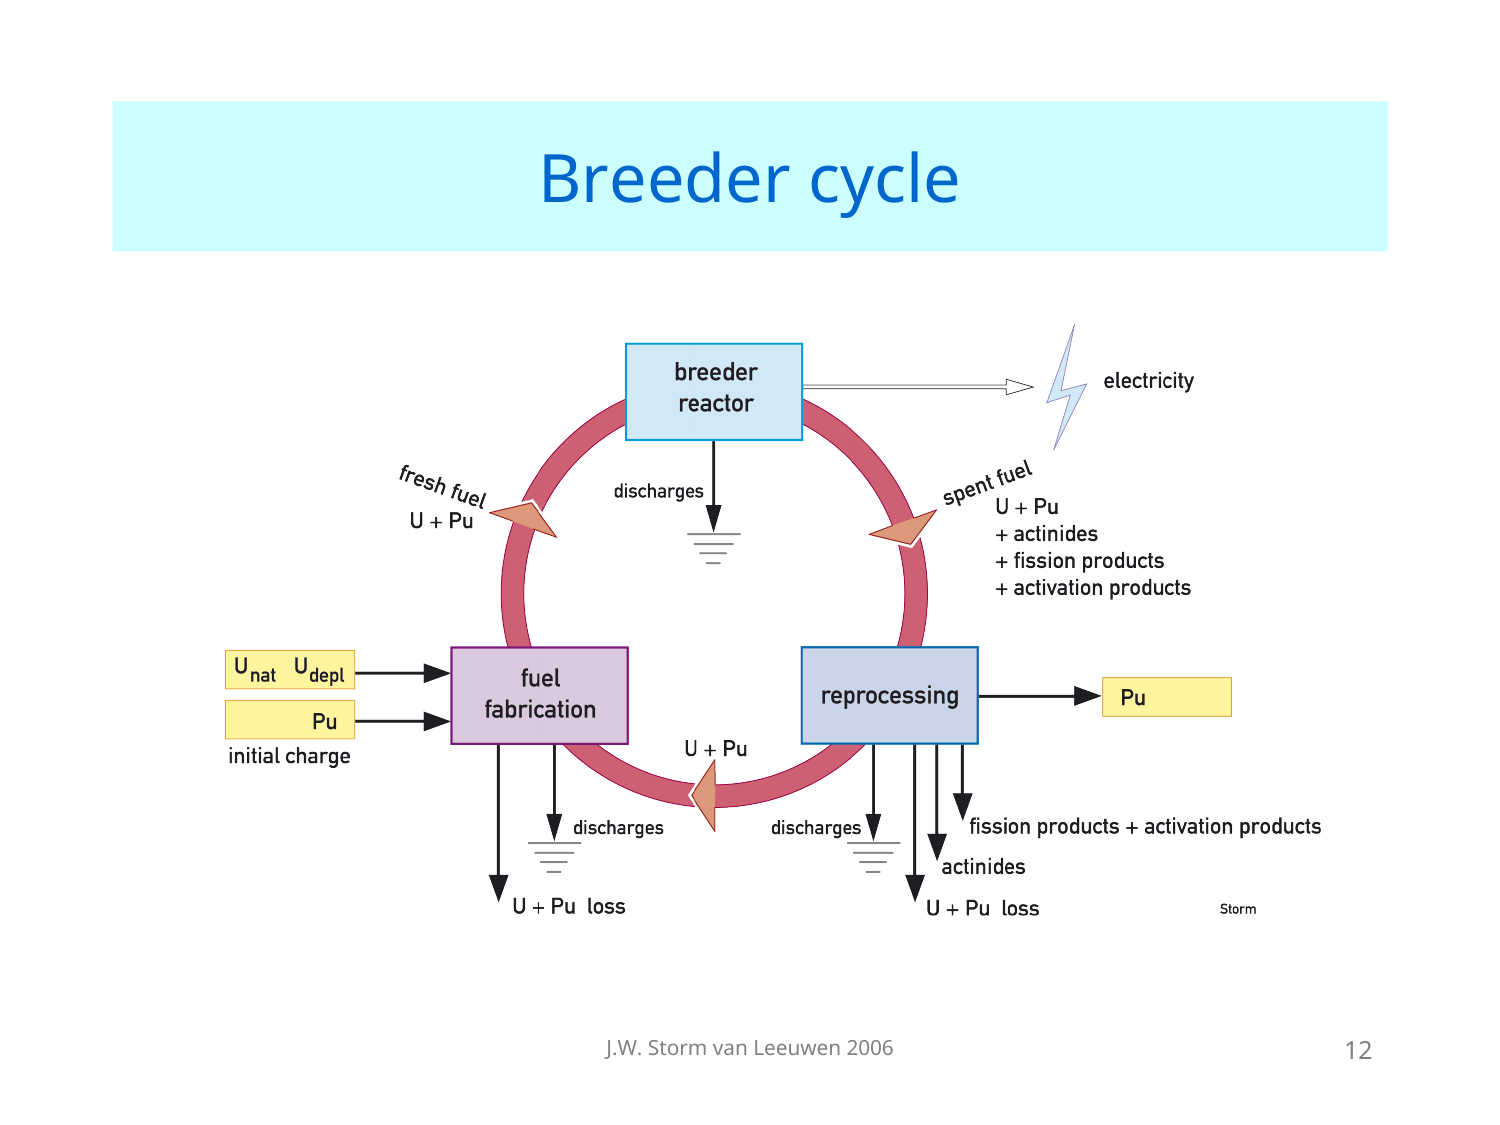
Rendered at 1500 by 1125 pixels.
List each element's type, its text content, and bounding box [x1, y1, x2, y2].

picture [225, 324, 1321, 916]
title Breeder cycle [112, 101, 1388, 252]
